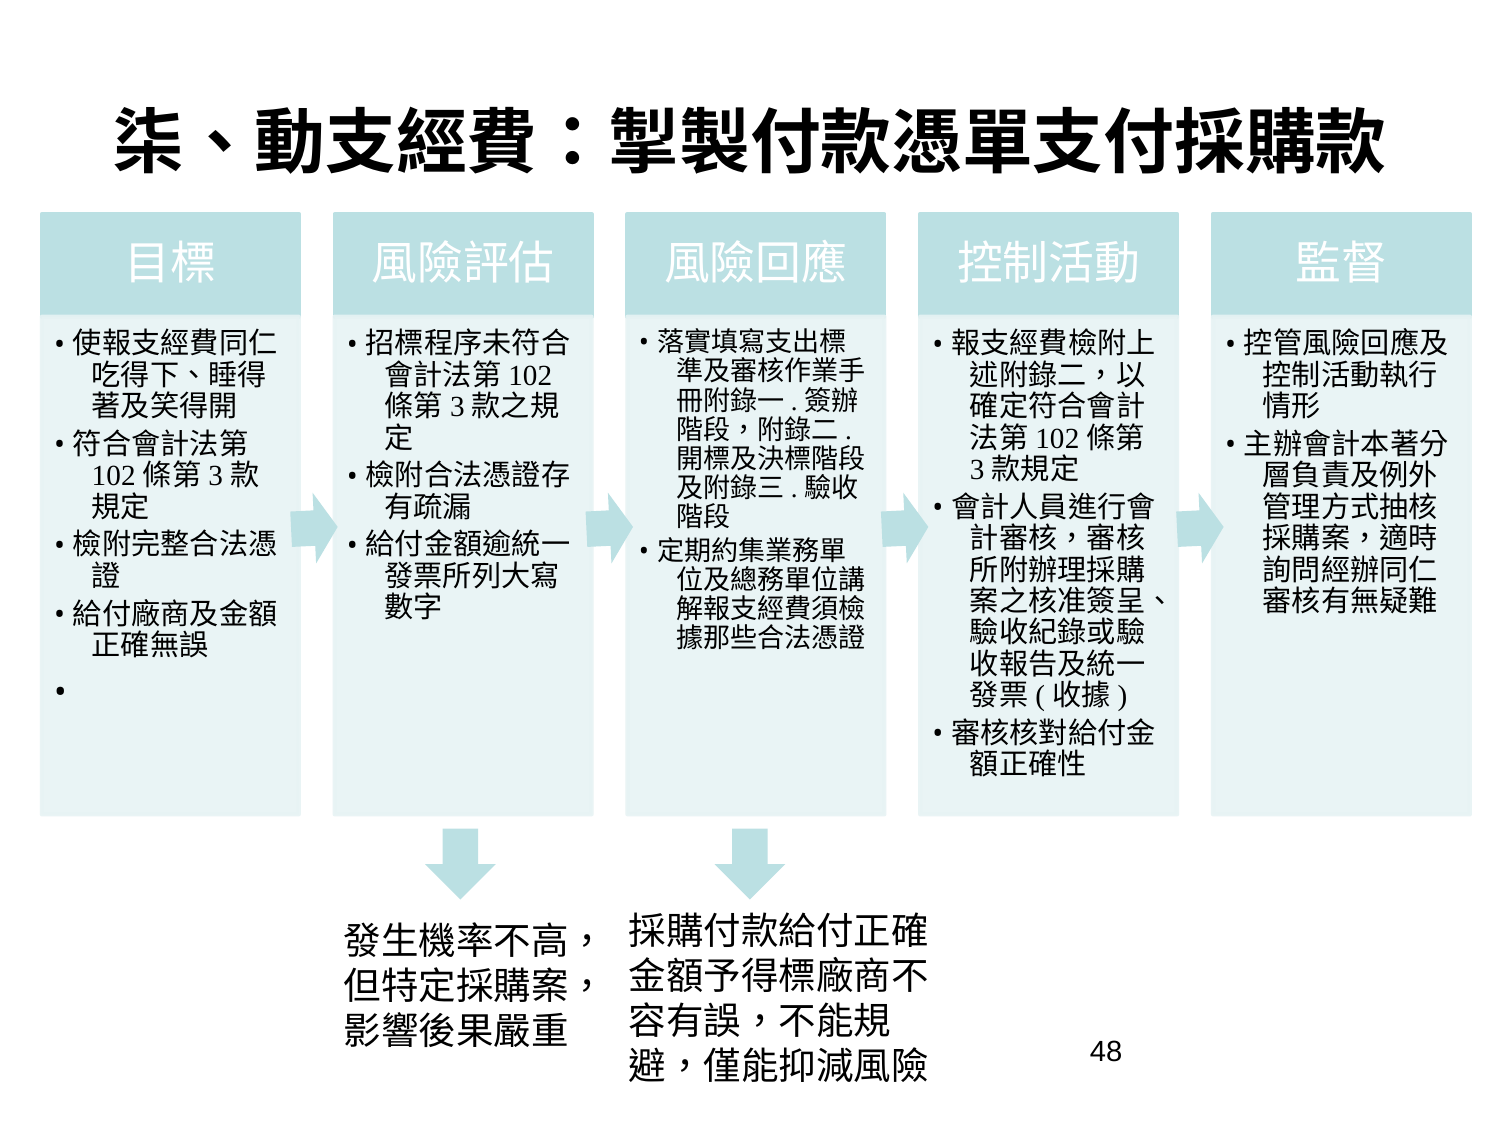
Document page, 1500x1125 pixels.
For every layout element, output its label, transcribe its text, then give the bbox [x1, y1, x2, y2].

text_box [425, 828, 496, 900]
text_box 48 [1074, 1024, 1426, 1103]
text_box 目標 [41, 213, 299, 316]
text_box 風險評估 [334, 213, 592, 316]
text_box 發生機率不高，但特定採購案，影響後果嚴重 [328, 909, 614, 1062]
title 柒、動支經費：掣製付款憑單支付採購款 [75, 45, 1426, 233]
text_box 使報支經費同仁吃得下、睡得著及笑得開 符合會計法第102條第3款規定 檢附完整合法憑證 給付廠商及金額正確無誤 [41, 316, 299, 815]
text_box 監督 [1212, 213, 1470, 316]
text_box 採購付款給付正確金額予得標廠商不容有誤，不能規避，僅能抑減風險 [614, 899, 951, 1097]
text_box 控制活動 [920, 213, 1178, 316]
text_box [714, 828, 786, 899]
text_box 風險回應 [627, 213, 885, 316]
text_box [290, 492, 338, 564]
text_box [585, 492, 634, 564]
text_box 落實填寫支出標準及審核作業手冊附錄一.簽辦階段，附錄二.開標及決標階段及附錄三.驗收階段 定期約集業務單位及總務單位講解報支經費須檢據那些合法憑證 [627, 316, 885, 815]
text_box [880, 492, 929, 564]
text_box [1176, 492, 1224, 564]
text_box 報支經費檢附上述附錄二，以確定符合會計法第102條第3款規定 會計人員進行會計審核，審核所附辦理採購案之核准簽呈、驗收紀錄或驗收報告及統一發票(收據) 審核核對給付金額正確性 [920, 316, 1178, 815]
text_box 招標程序未符合會計法第102條第3款之規定 檢附合法憑證存有疏漏 給付金額逾統一發票所列大寫數字 [334, 316, 592, 815]
text_box 控管風險回應及控制活動執行情形 主辦會計本著分層負責及例外管理方式抽核採購案，適時詢問經辦同仁審核有無疑難 [1212, 316, 1470, 815]
